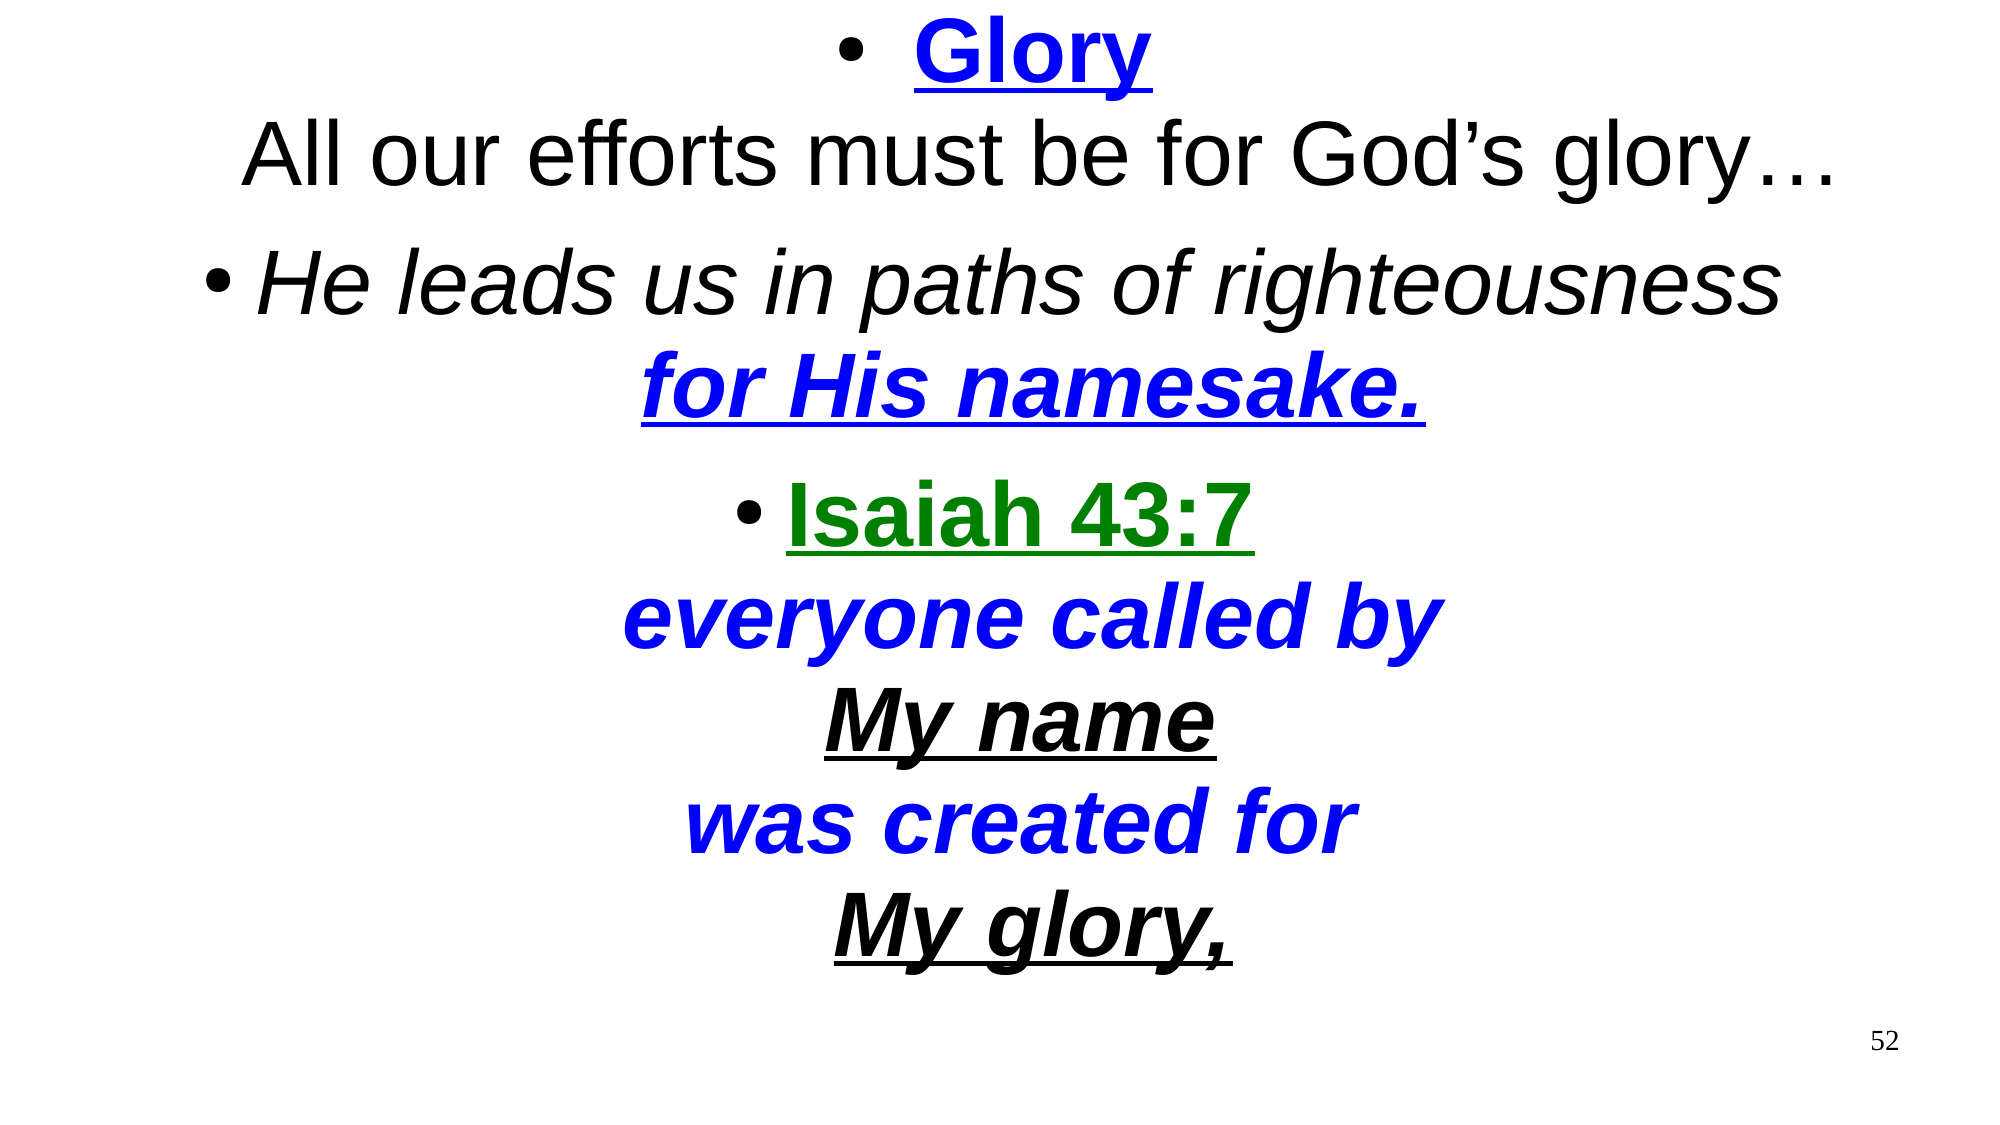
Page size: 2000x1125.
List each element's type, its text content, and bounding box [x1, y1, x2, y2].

list Glory All our efforts must be for God’s glory… He leads us in paths of righteousness for His namesake. Isaiah 43:7 everyone called by My name was created for My glory, [0, 0, 1996, 1123]
